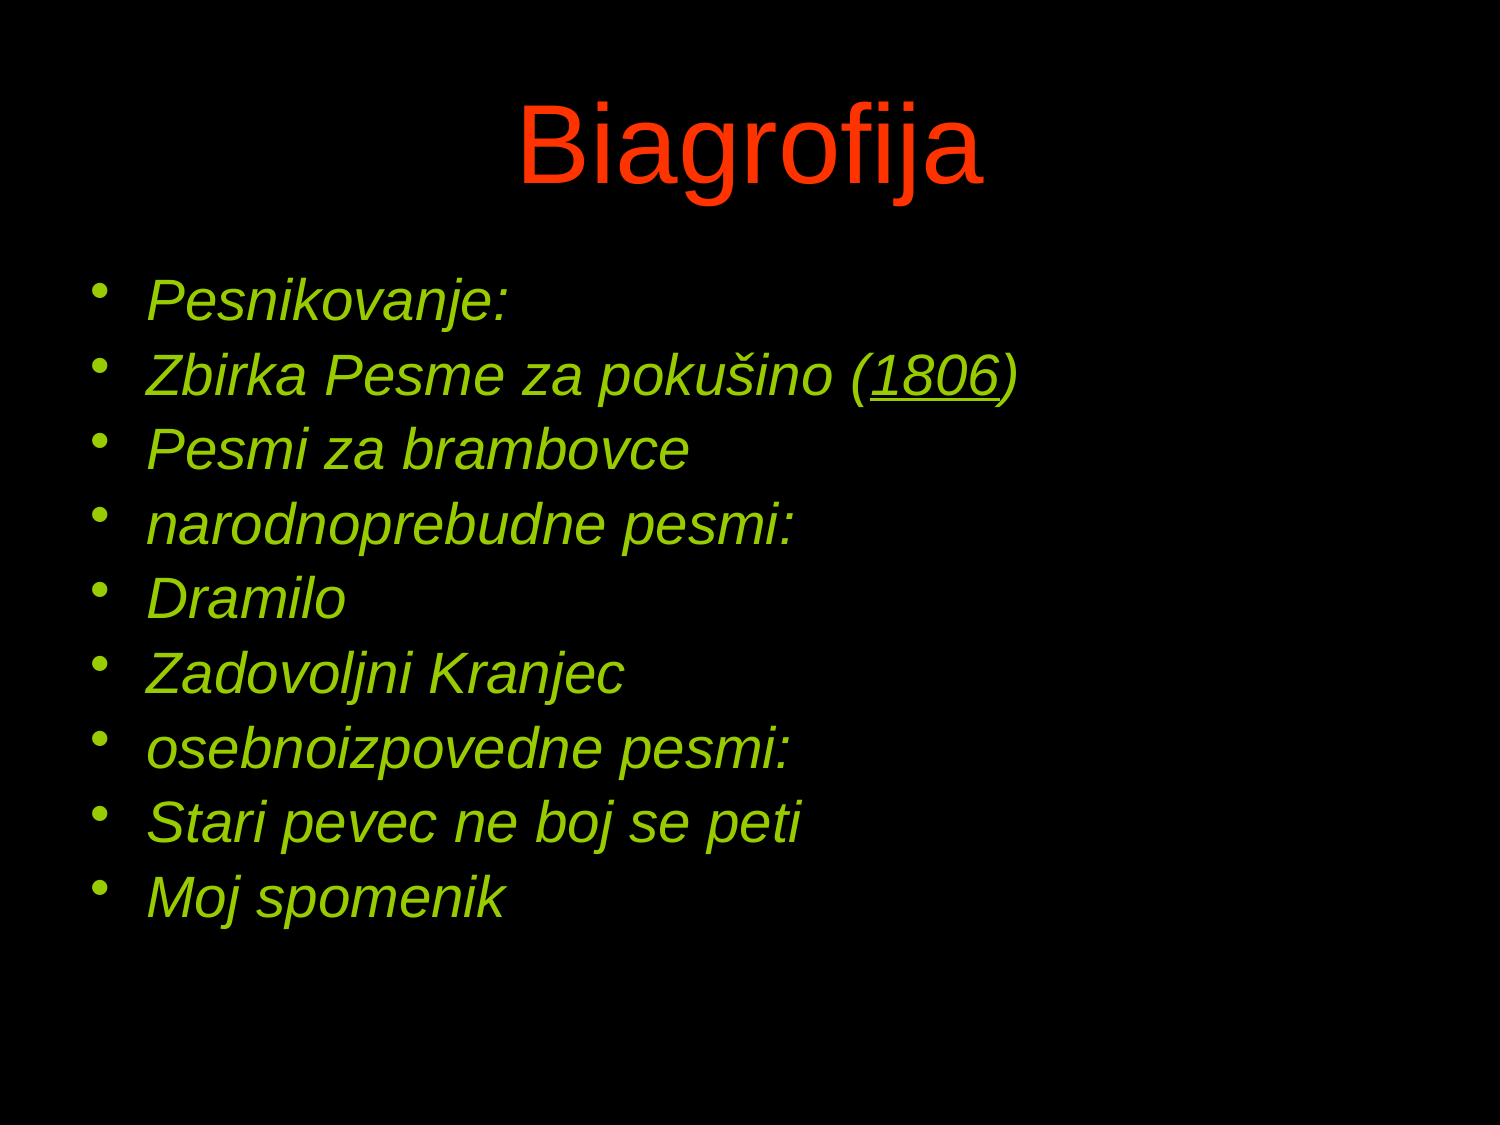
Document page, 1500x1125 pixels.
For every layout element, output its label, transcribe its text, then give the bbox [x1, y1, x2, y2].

list Pesnikovanje: Zbirka Pesme za pokušino (1806) Pesmi za brambovce narodnoprebudne pesmi: Dramilo Zadovoljni Kranjec osebnoizpovedne pesmi: Stari pevec ne boj se peti Moj spomenik [75, 262, 1425, 1005]
title Biagrofija [75, 45, 1425, 233]
